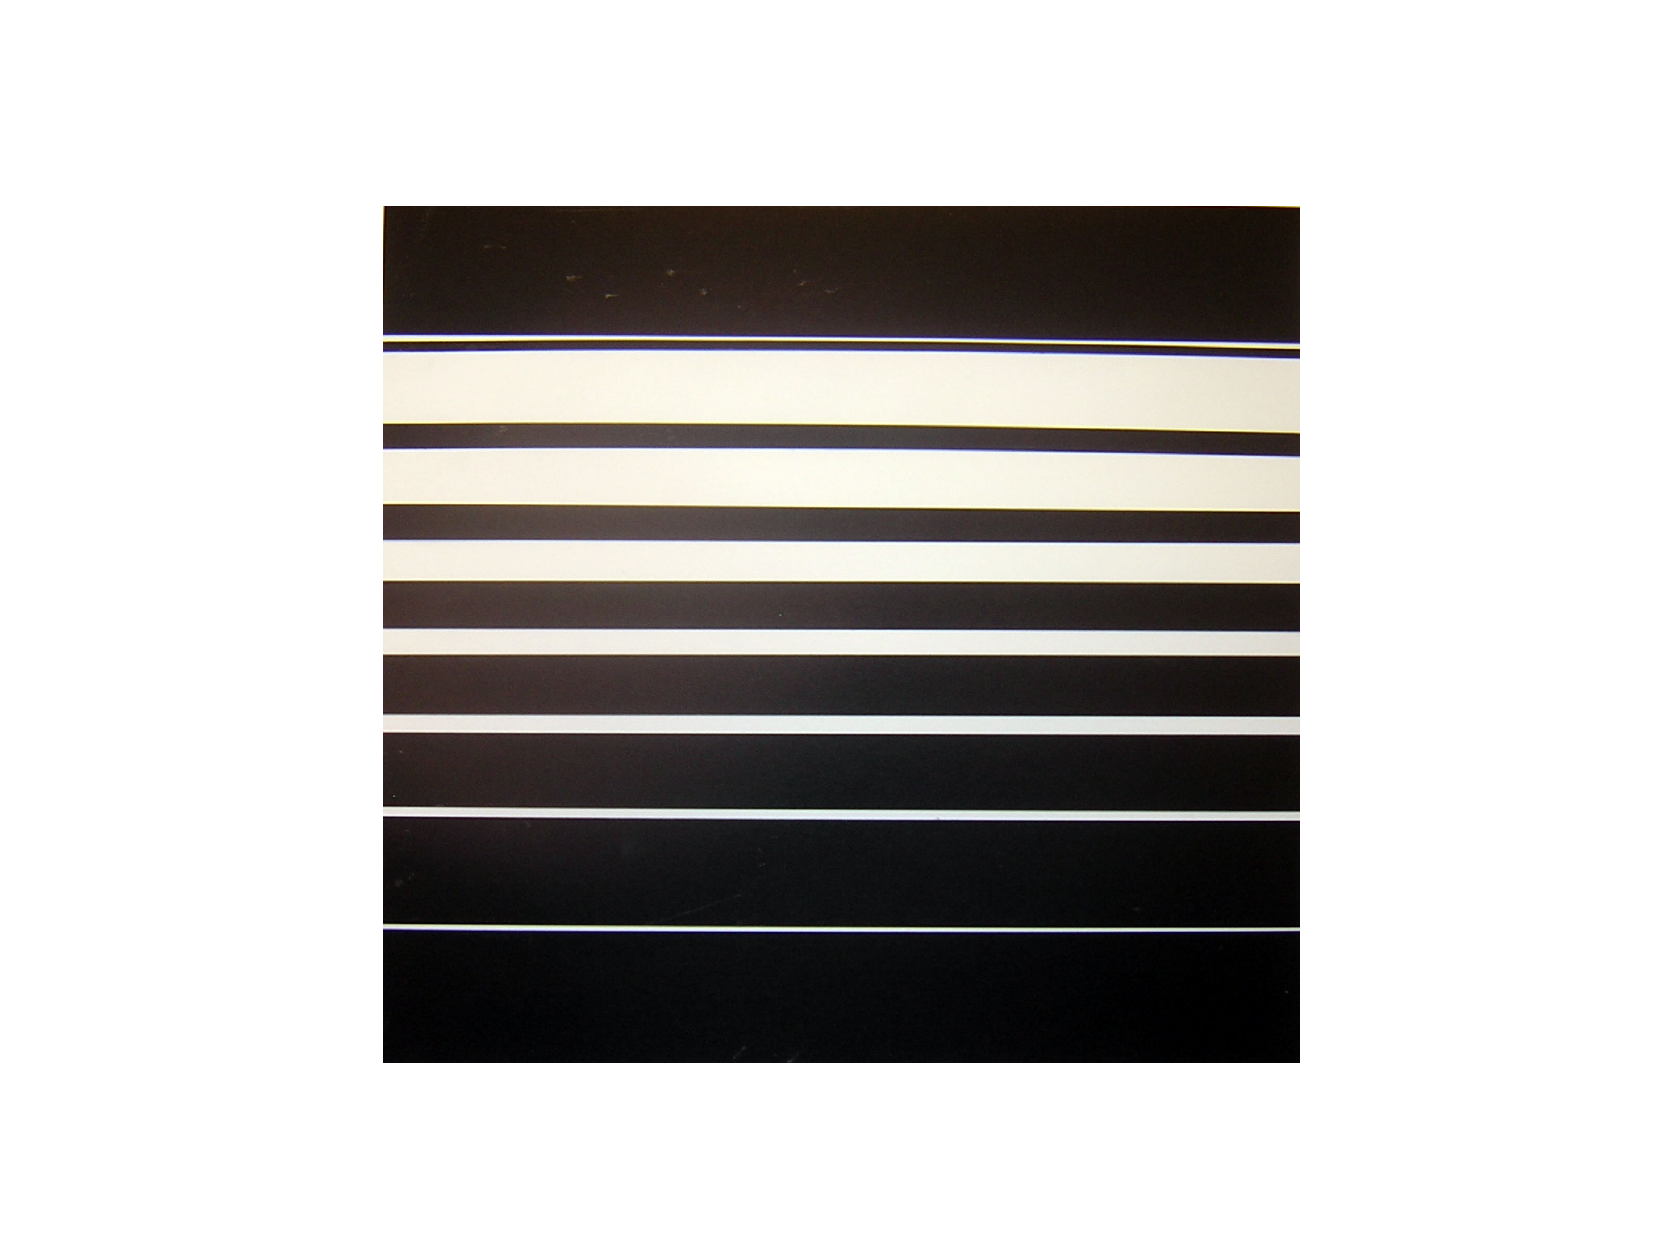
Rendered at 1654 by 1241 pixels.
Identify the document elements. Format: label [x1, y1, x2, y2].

picture [383, 206, 1300, 1063]
